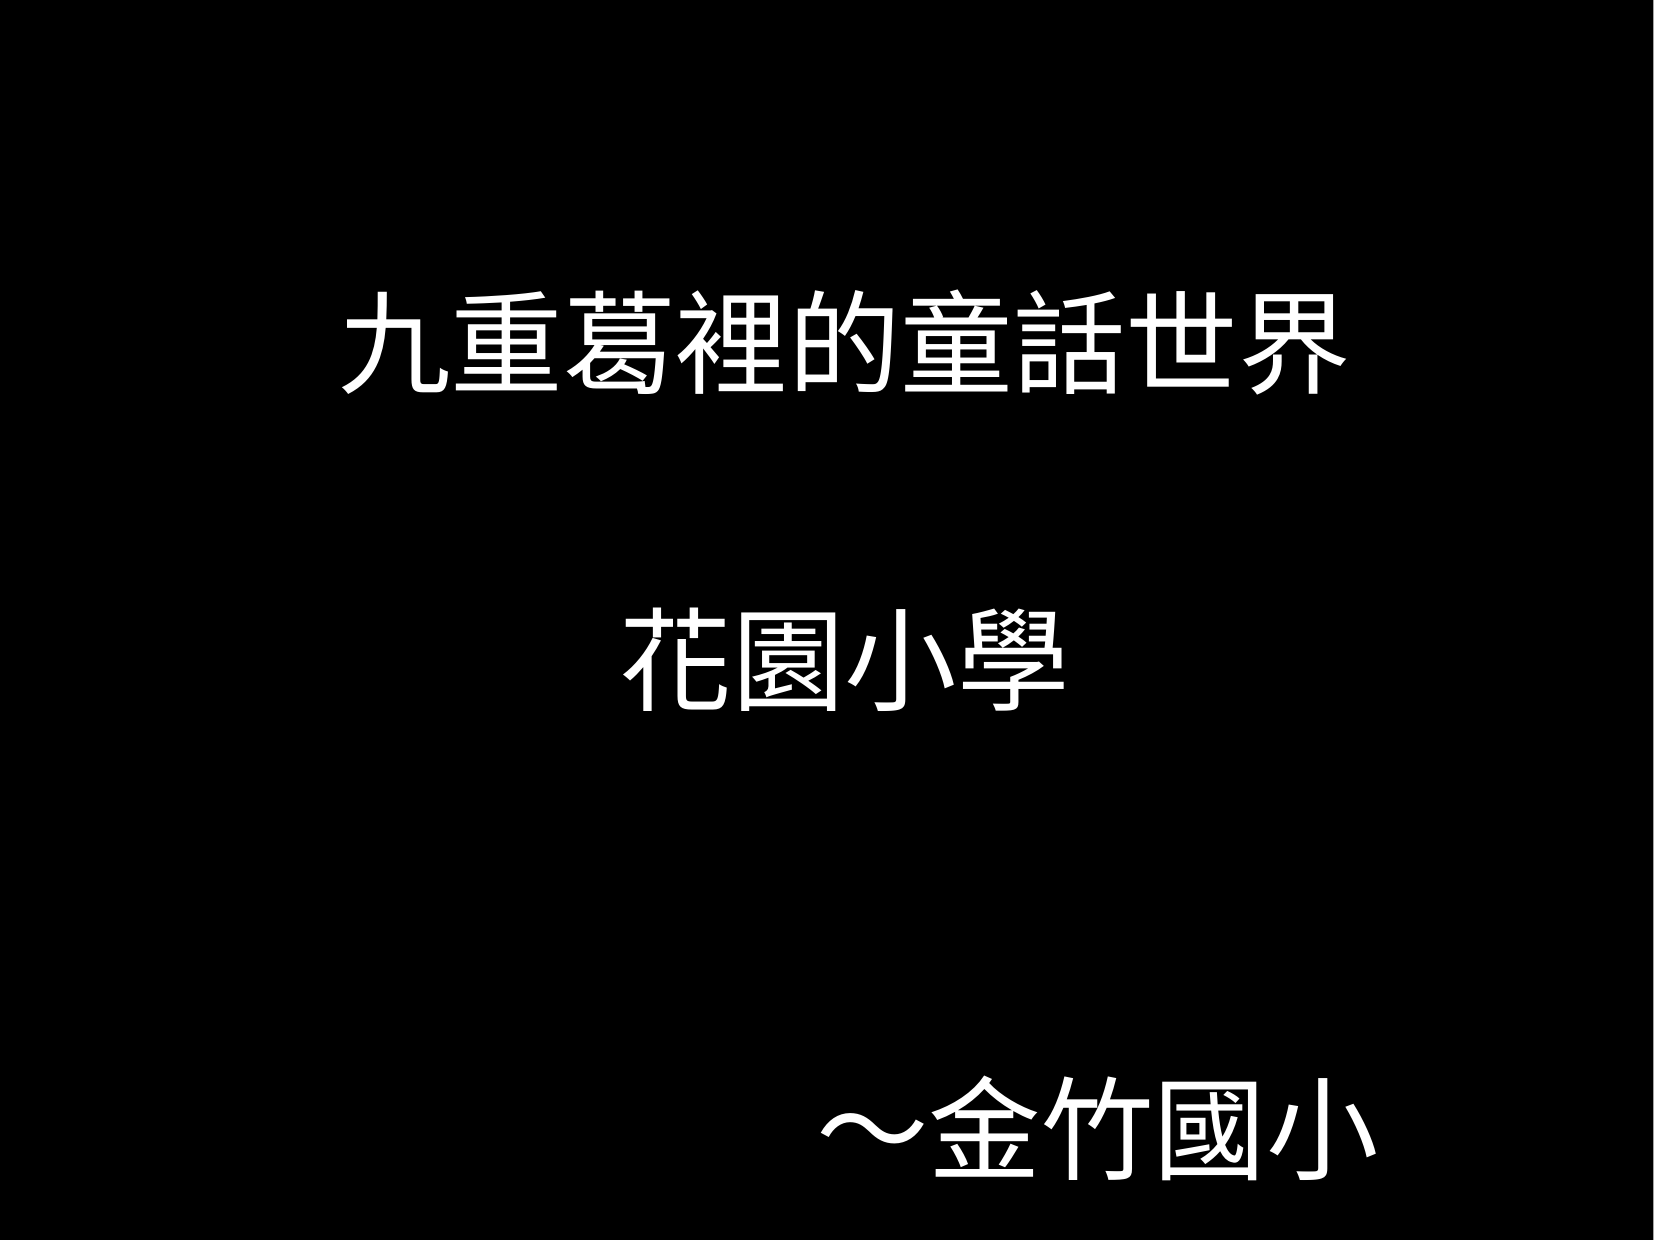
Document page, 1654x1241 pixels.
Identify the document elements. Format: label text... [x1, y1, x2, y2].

text_box 九重葛裡的童話世界 花園小學 ～金竹國小 [295, 248, 1394, 938]
